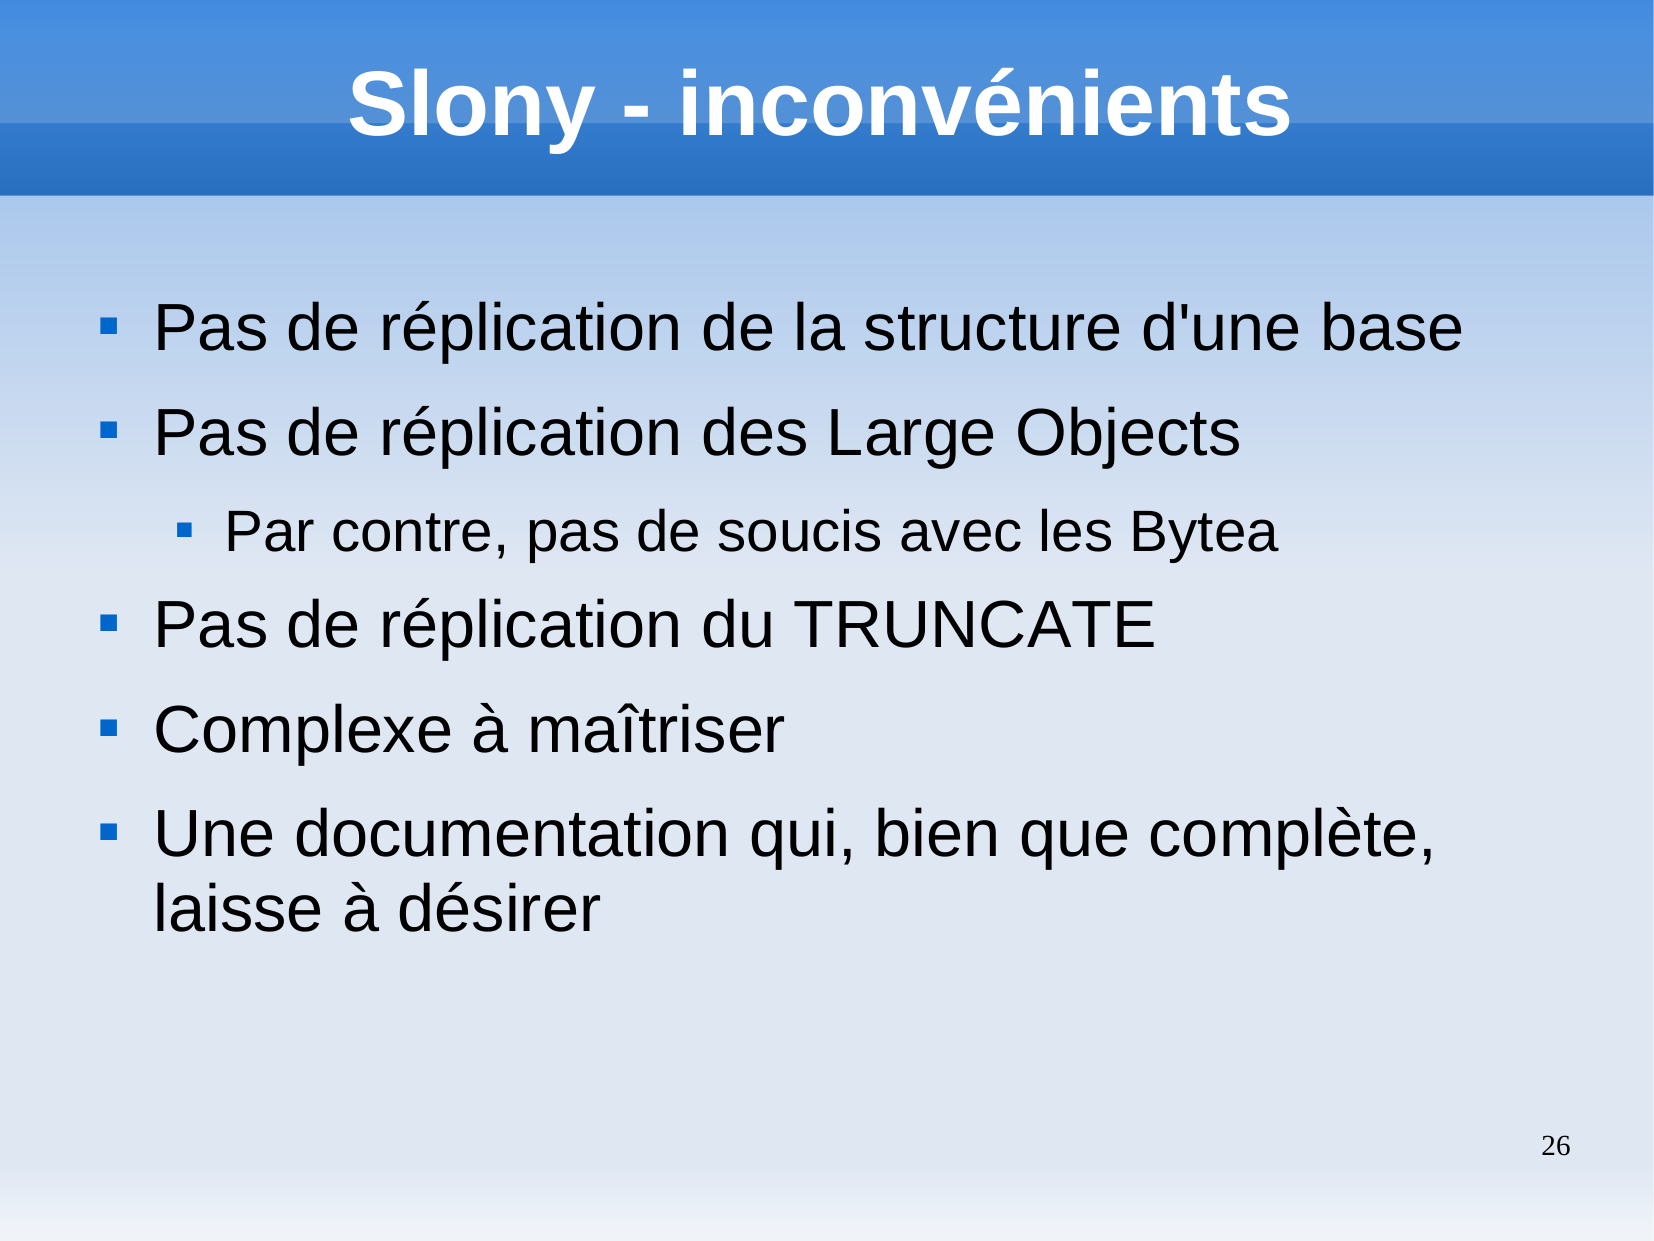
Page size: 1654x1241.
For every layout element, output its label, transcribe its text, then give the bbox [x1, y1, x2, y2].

picture [0, 0, 1654, 1241]
title Slony - inconvénients [76, 7, 1565, 200]
list Pas de réplication de la structure d'une base Pas de réplication des Large Objects Par contre, pas de soucis avec les Bytea Pas de réplication du TRUNCATE Complexe à maîtriser Une documentation qui, bien que complète, laisse à désirer [82, 290, 1571, 1094]
